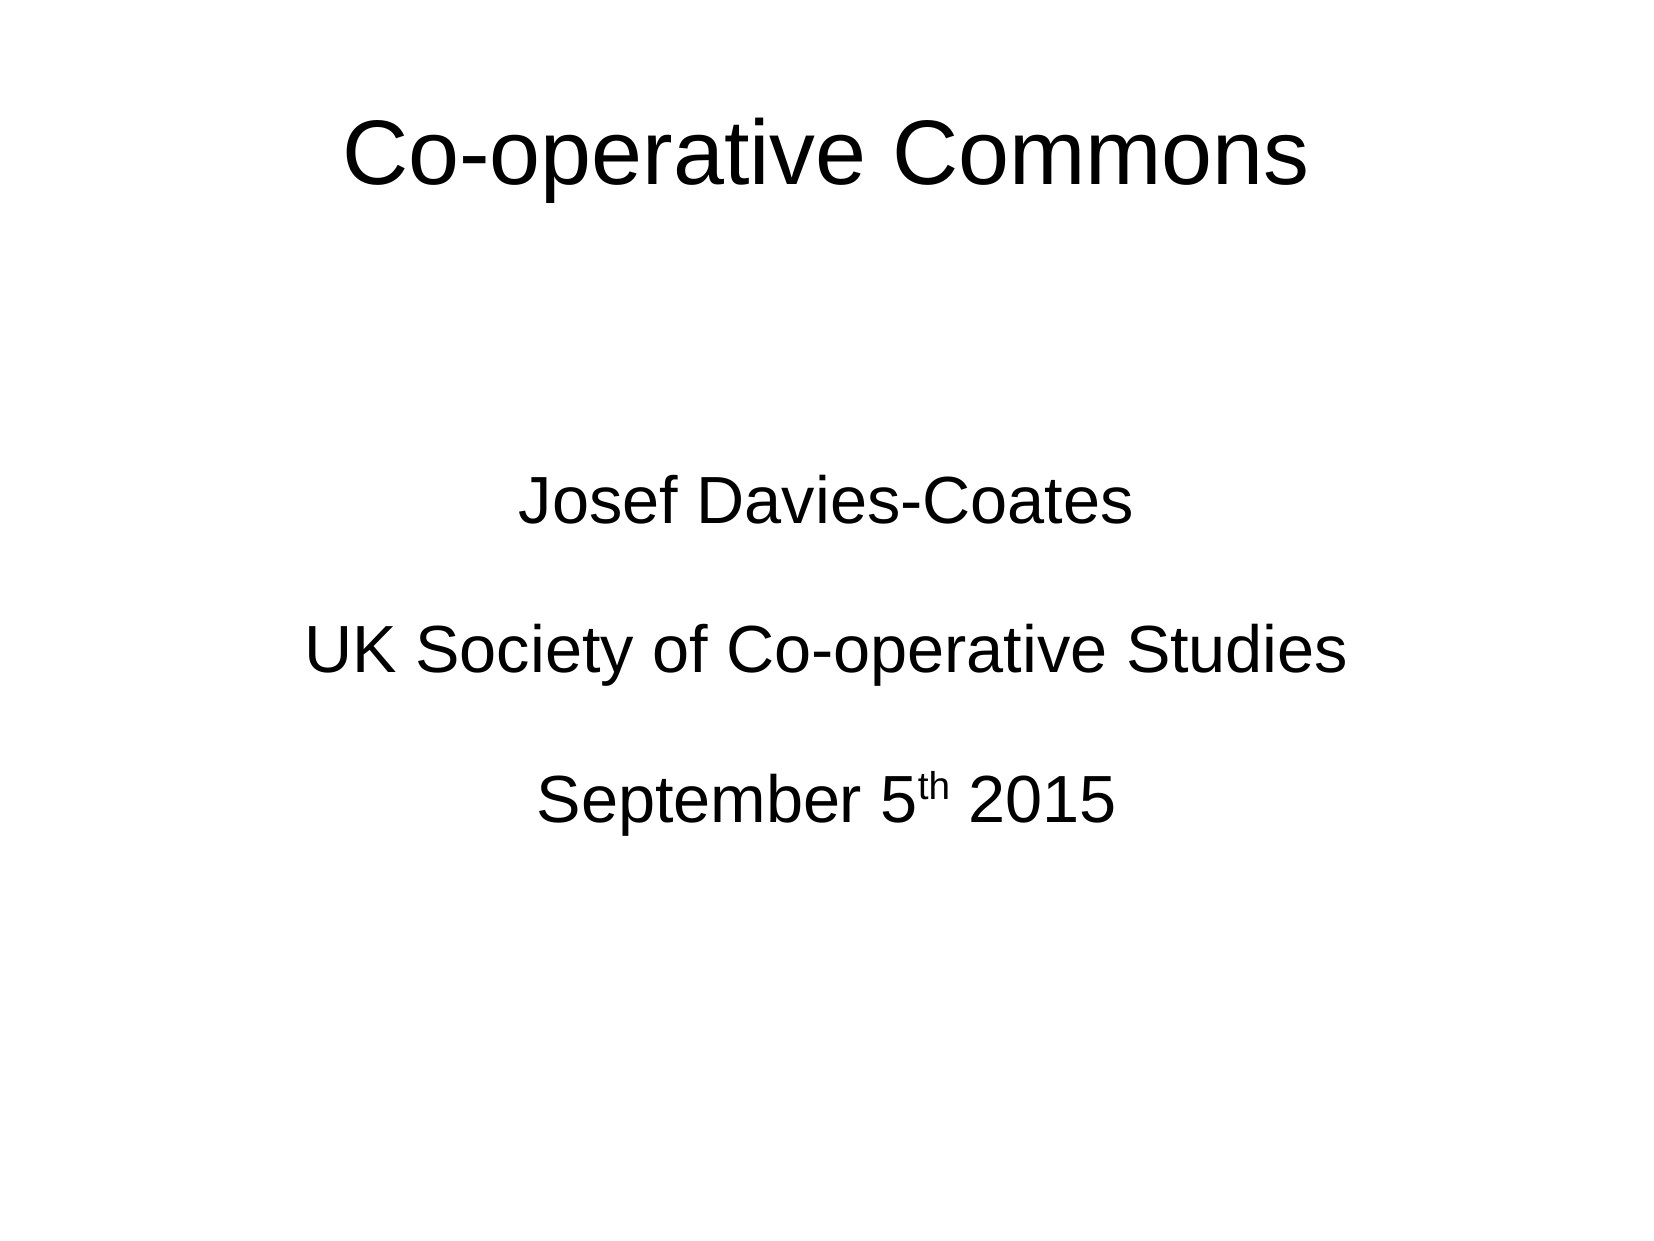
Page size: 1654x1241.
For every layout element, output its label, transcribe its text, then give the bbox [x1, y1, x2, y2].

subtitle Josef Davies-Coates UK Society of Co-operative Studies September 5th 2015 [82, 290, 1571, 1010]
title Co-operative Commons [82, 49, 1571, 257]
